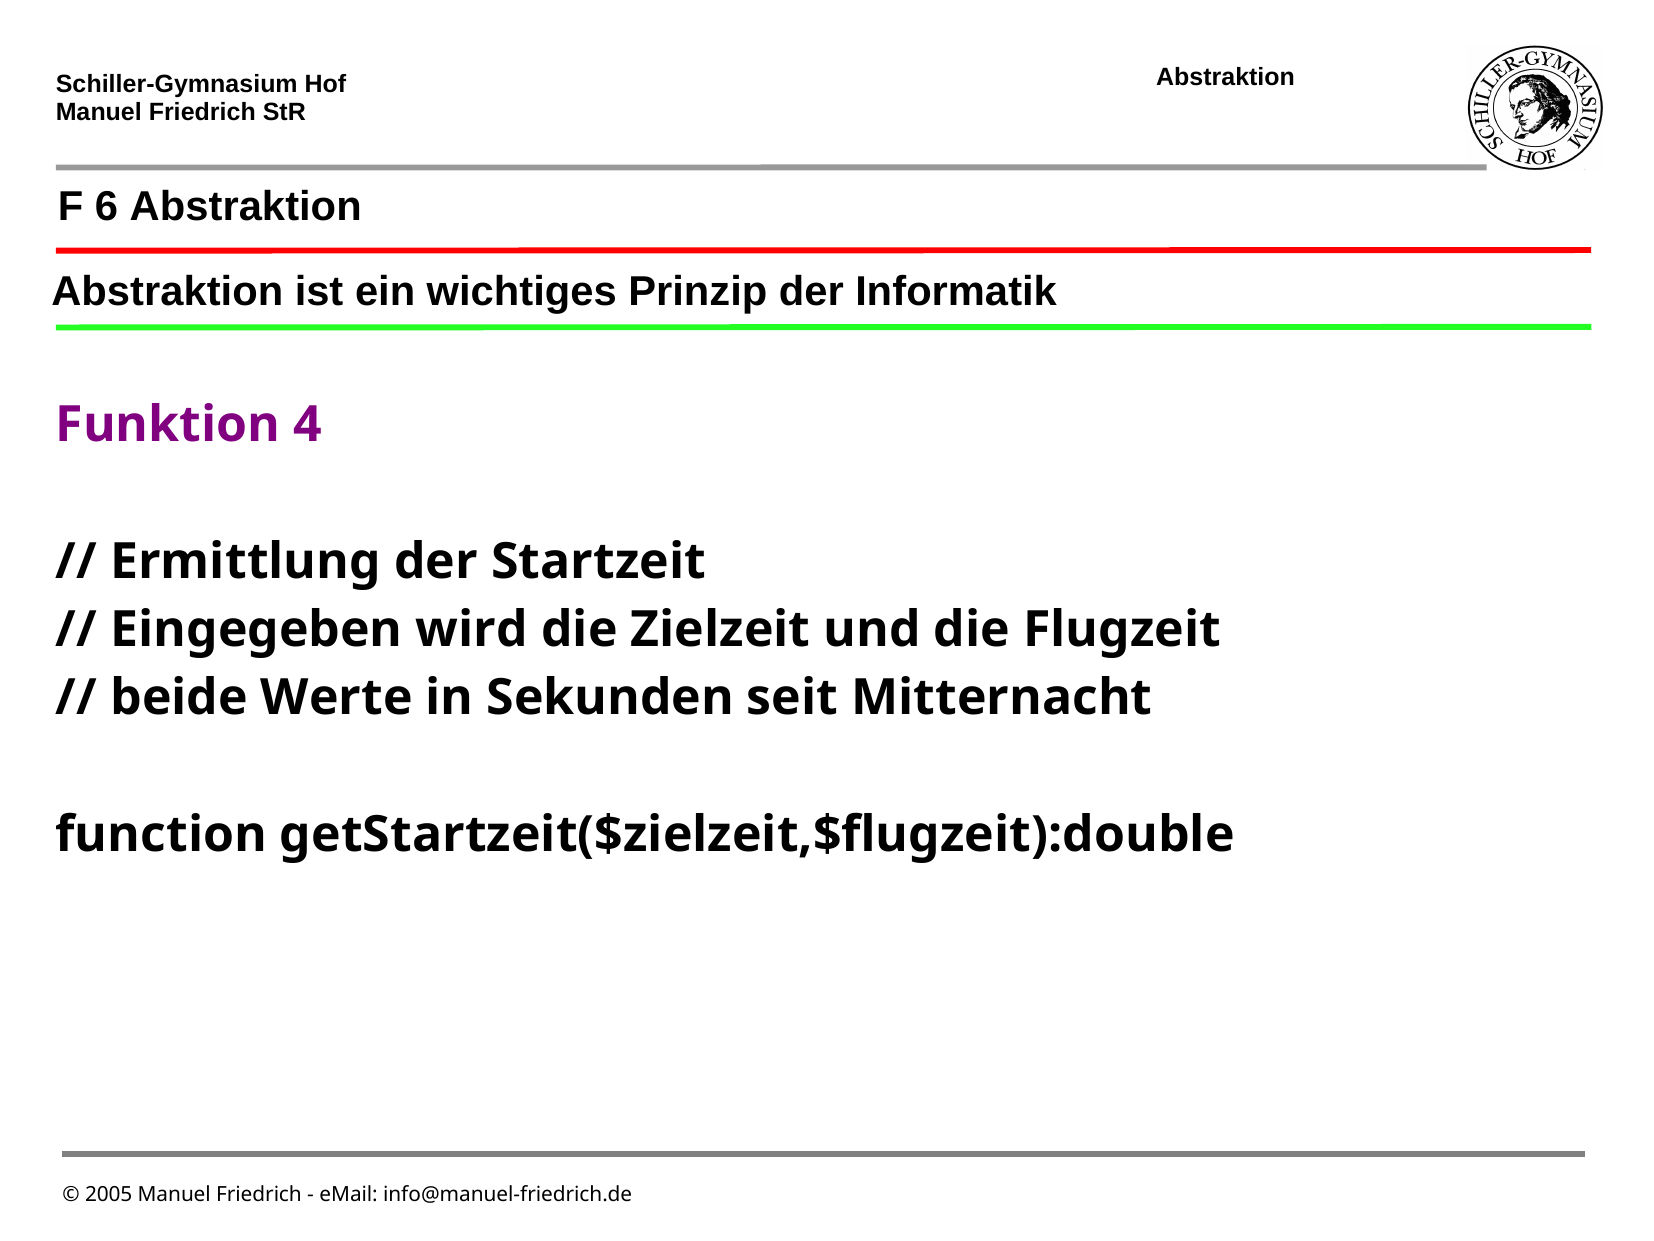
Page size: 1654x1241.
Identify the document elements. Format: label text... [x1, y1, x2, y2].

text_box Schiller-Gymnasium Hof Manuel Friedrich StR [55, 69, 396, 129]
text_box Abstraktion [1156, 62, 1425, 123]
text_box F 6 Abstraktion [57, 183, 1284, 234]
picture [1466, 44, 1605, 172]
text_box Abstraktion ist ein wichtiges Prinzip der Informatik [51, 268, 1563, 319]
text_box © 2005 Manuel Friedrich - eMail: info@manuel-friedrich.de [62, 1178, 1550, 1204]
text_box Funktion 4 // Ermittlung der Startzeit // Eingegeben wird die Zielzeit und die Flugzeit // beide Werte in Sekunden seit Mitternacht function getStartzeit($zielzeit,$flugzeit):double [55, 388, 1590, 826]
